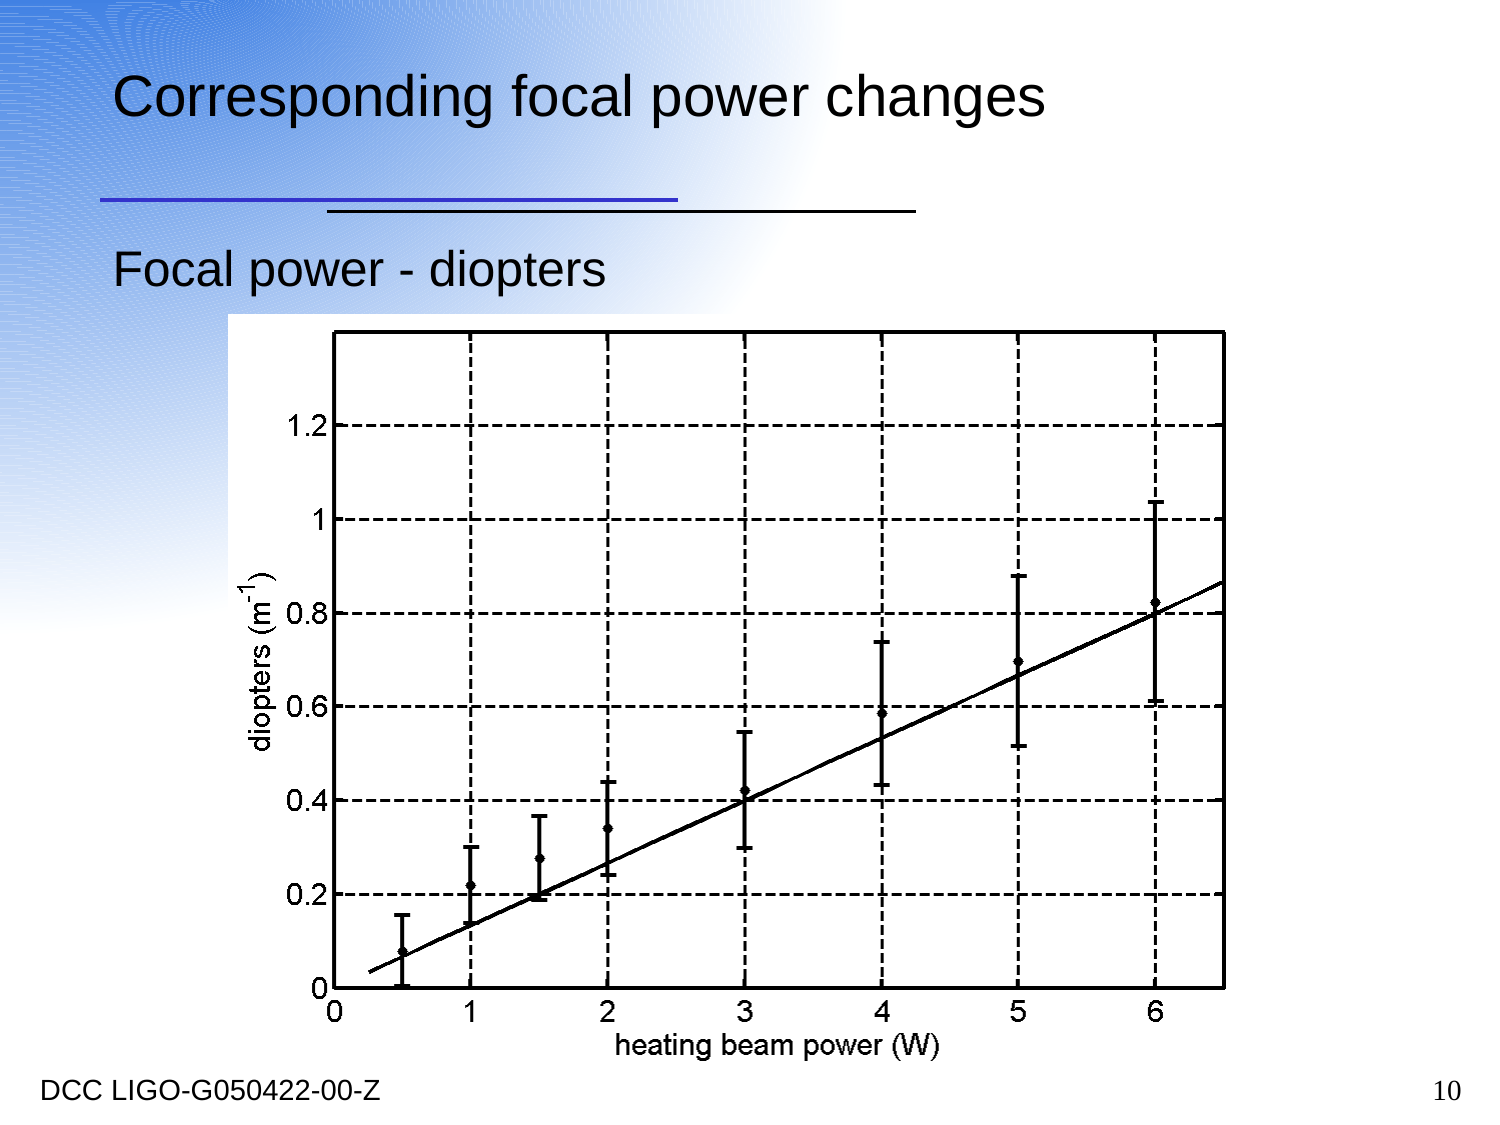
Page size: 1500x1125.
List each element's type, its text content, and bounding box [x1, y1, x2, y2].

list Focal power - diopters [112, 237, 1388, 1001]
picture [228, 314, 1227, 1065]
title Corresponding focal power changes [112, 24, 1388, 163]
